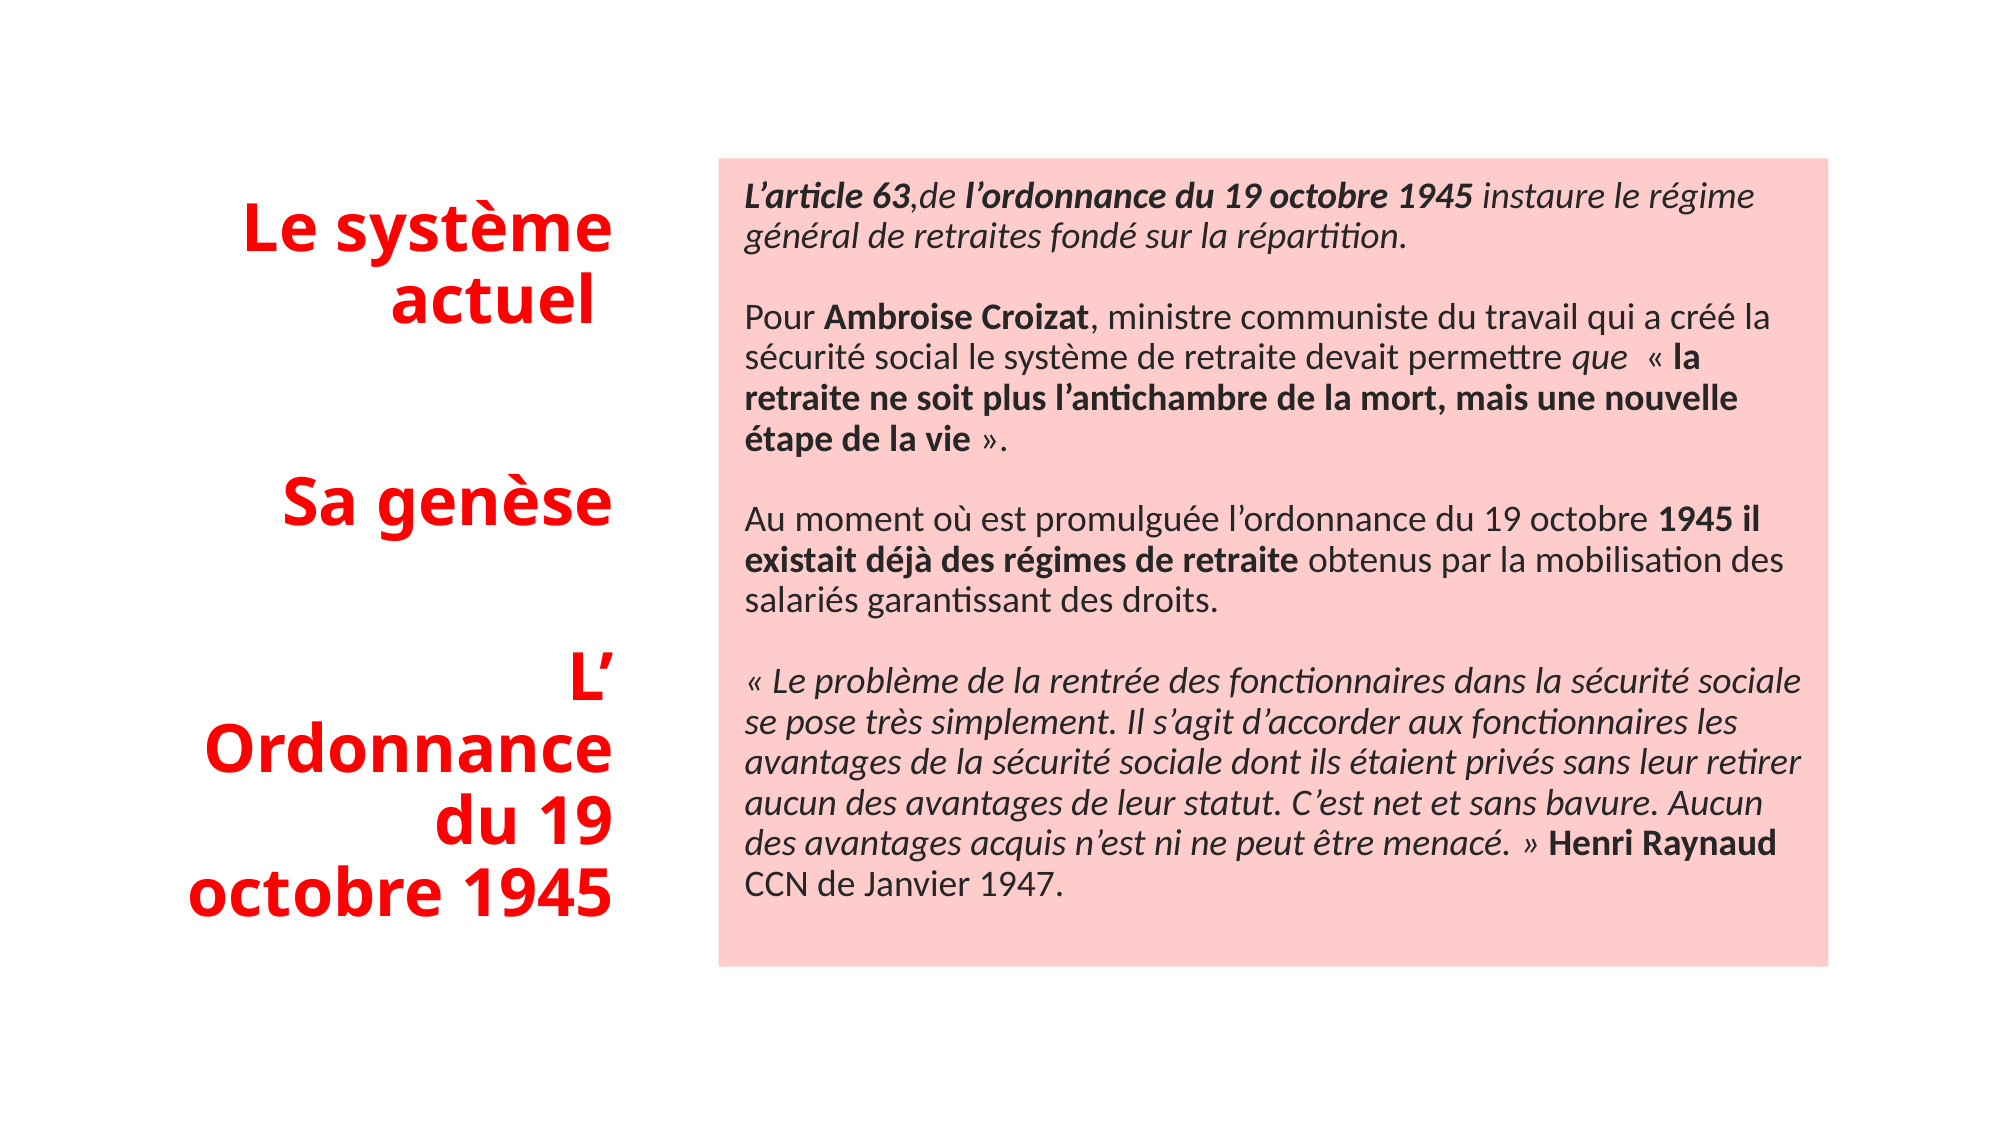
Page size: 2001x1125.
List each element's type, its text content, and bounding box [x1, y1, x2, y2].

title L’article 63,de l’ordonnance du 19 octobre 1945 instaure le régime général de retraites fondé sur la répartition. Pour Ambroise Croizat, ministre communiste du travail qui a créé la sécurité social le système de retraite devait permettre que « la retraite ne soit plus l’antichambre de la mort, mais une nouvelle étape de la vie ». Au moment où est promulguée l’ordonnance du 19 octobre 1945 il existait déjà des régimes de retraite obtenus par la mobilisation des salariés garantissant des droits. « Le problème de la rentrée des fonctionnaires dans la sécurité sociale se pose très simplement. Il s’agit d’accorder aux fonctionnaires les avantages de la sécurité sociale dont ils étaient privés sans leur retirer aucun des avantages de leur statut. C’est net et sans bavure. Aucun des avantages acquis n’est ni ne peut être menacé. » Henri Raynaud CCN de Janvier 1947. [718, 158, 1829, 967]
subtitle Le système actuel Sa genèse L’ Ordonnance du 19 octobre 1945 [167, 158, 634, 967]
